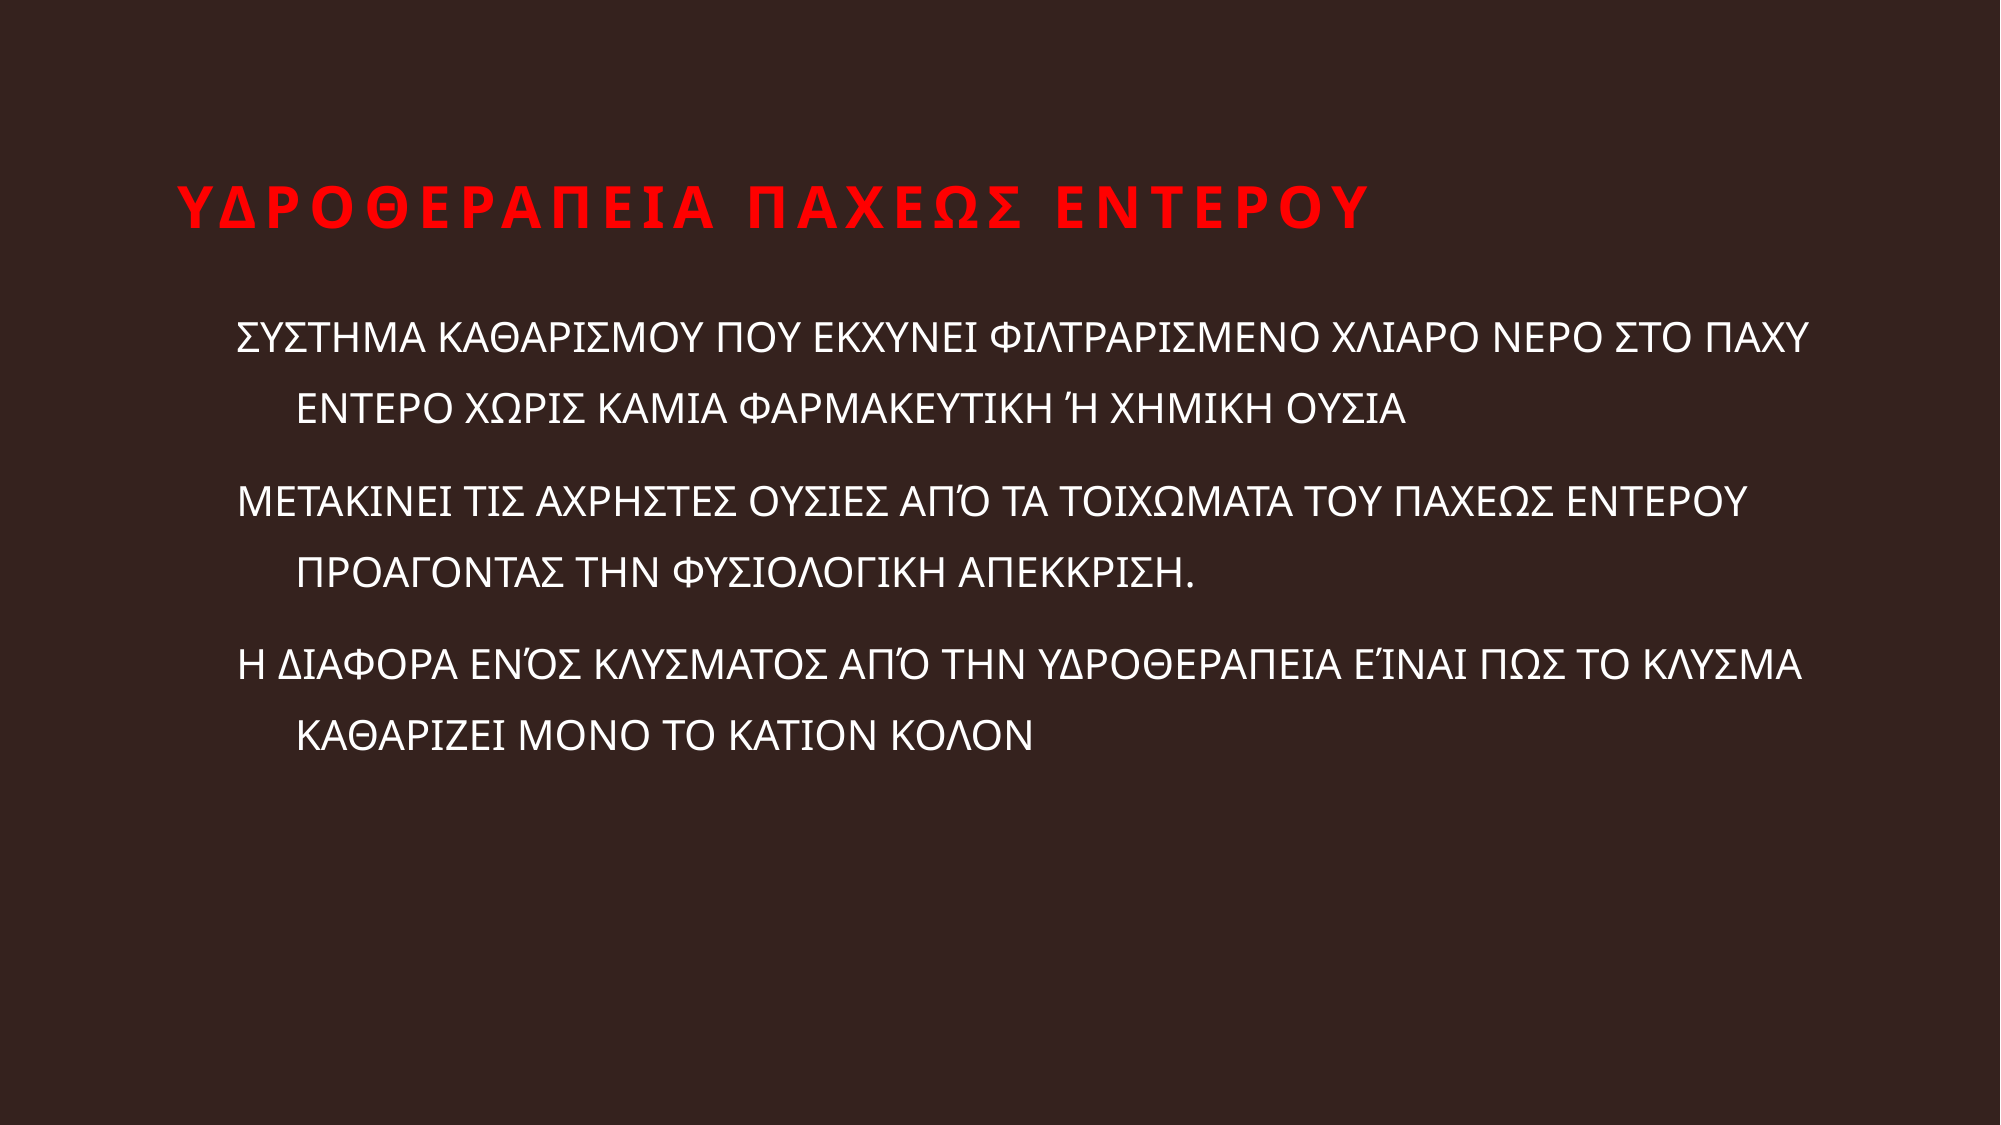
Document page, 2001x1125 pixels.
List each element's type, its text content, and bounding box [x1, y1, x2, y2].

list ΣΥΣΤΗΜΑ ΚΑΘΑΡΙΣΜΟΥ ΠΟΥ ΕΚΧΥΝΕΙ ΦΙΛΤΡΑΡΙΣΜΕΝΟ ΧΛΙΑΡΟ ΝΕΡΟ ΣΤΟ ΠΑΧΥ ΕΝΤΕΡΟ ΧΩΡΙΣ ΚΑΜΙΑ ΦΑΡΜΑΚΕΥΤΙΚΗ Ή ΧΗΜΙΚΗ ΟΥΣΙΑ ΜΕΤΑΚΙΝΕΙ ΤΙΣ ΑΧΡΗΣΤΕΣ ΟΥΣΙΕΣ ΑΠΌ ΤΑ ΤΟΙΧΩΜΑΤΑ ΤΟΥ ΠΑΧΕΩΣ ΕΝΤΕΡΟΥ ΠΡΟΑΓΟΝΤΑΣ ΤΗΝ ΦΥΣΙΟΛΟΓΙΚΗ ΑΠΕΚΚΡΙΣΗ. Η ΔΙΑΦΟΡΑ ΕΝΌΣ ΚΛΥΣΜΑΤΟΣ ΑΠΌ ΤΗΝ ΥΔΡΟΘΕΡΑΠΕΙΑ ΕΊΝΑΙ ΠΩΣ ΤΟ ΚΛΥΣΜΑ ΚΑΘΑΡΙΖΕΙ ΜΟΝΟ ΤΟ ΚΑΤΙΟΝ ΚΟΛΟΝ [177, 293, 1822, 812]
title ΥΔΡΟΘΕΡΑΠΕΙΑ ΠΑΧΕΩΣ ΕΝΤΕΡΟΥ [177, 165, 1524, 274]
